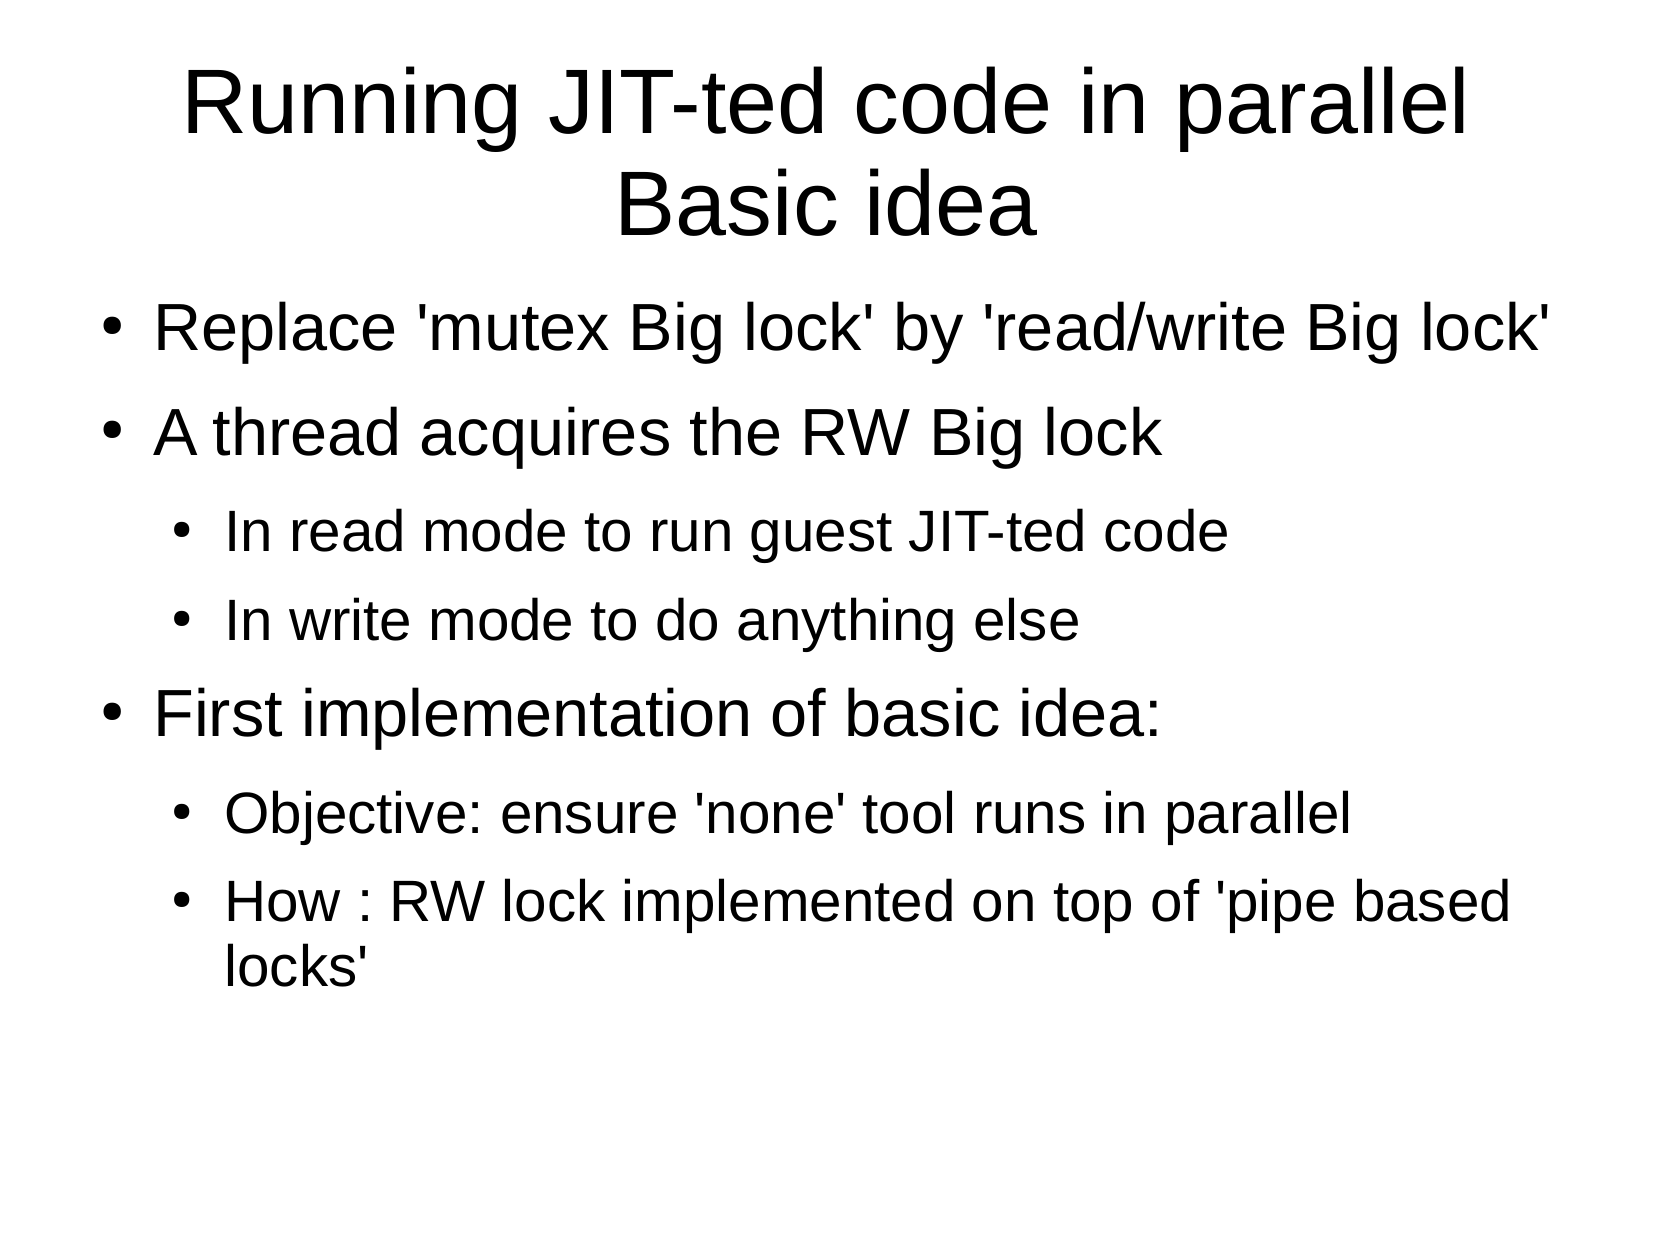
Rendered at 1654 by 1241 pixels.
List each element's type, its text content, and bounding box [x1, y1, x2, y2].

title Running JIT-ted code in parallel Basic idea [82, 49, 1571, 257]
list Replace 'mutex Big lock' by 'read/write Big lock' A thread acquires the RW Big lock In read mode to run guest JIT-ted code In write mode to do anything else First implementation of basic idea: Objective: ensure 'none' tool runs in parallel How : RW lock implemented on top of 'pipe based locks' [82, 290, 1571, 1186]
